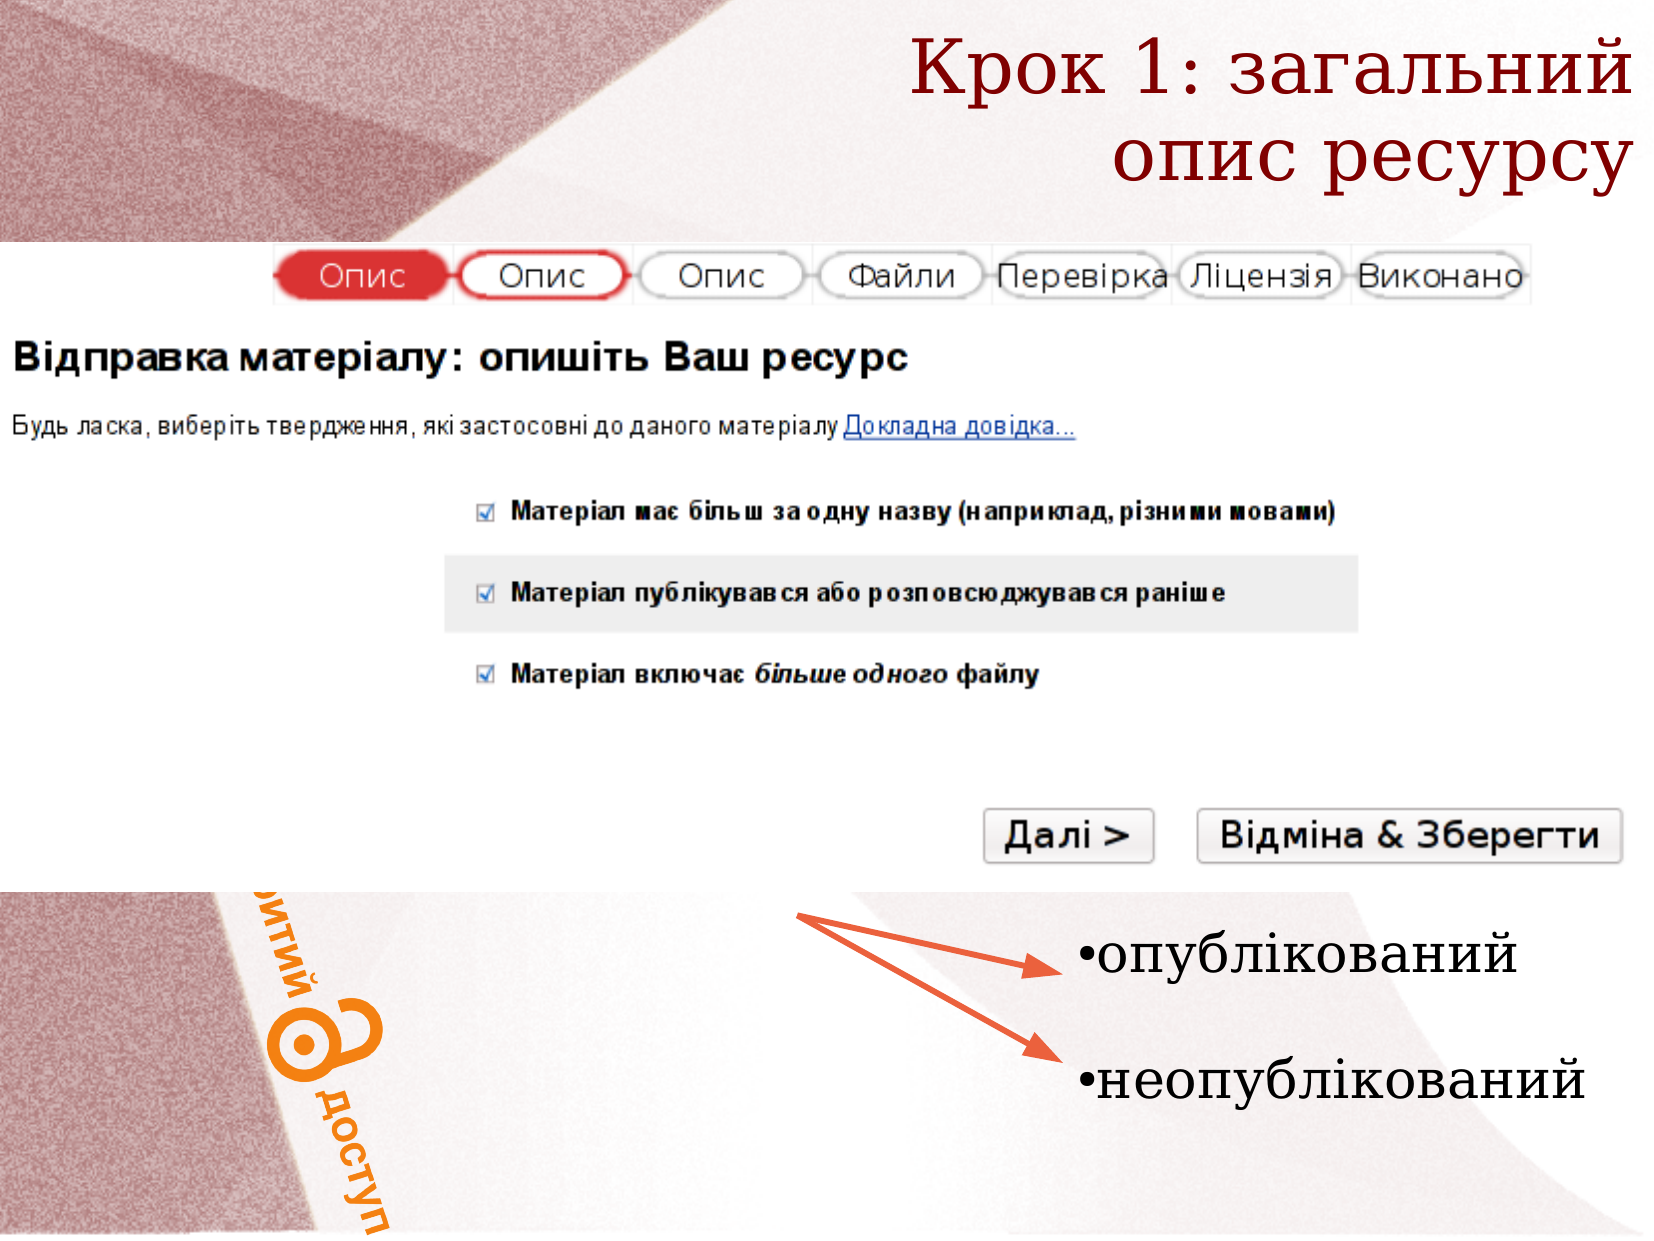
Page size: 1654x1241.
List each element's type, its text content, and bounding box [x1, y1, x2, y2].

picture [0, 0, 1654, 1241]
text_box опублікований неопублікований [1062, 915, 1607, 1123]
title Крок 1: загальний опис ресурсу [625, 23, 1636, 199]
